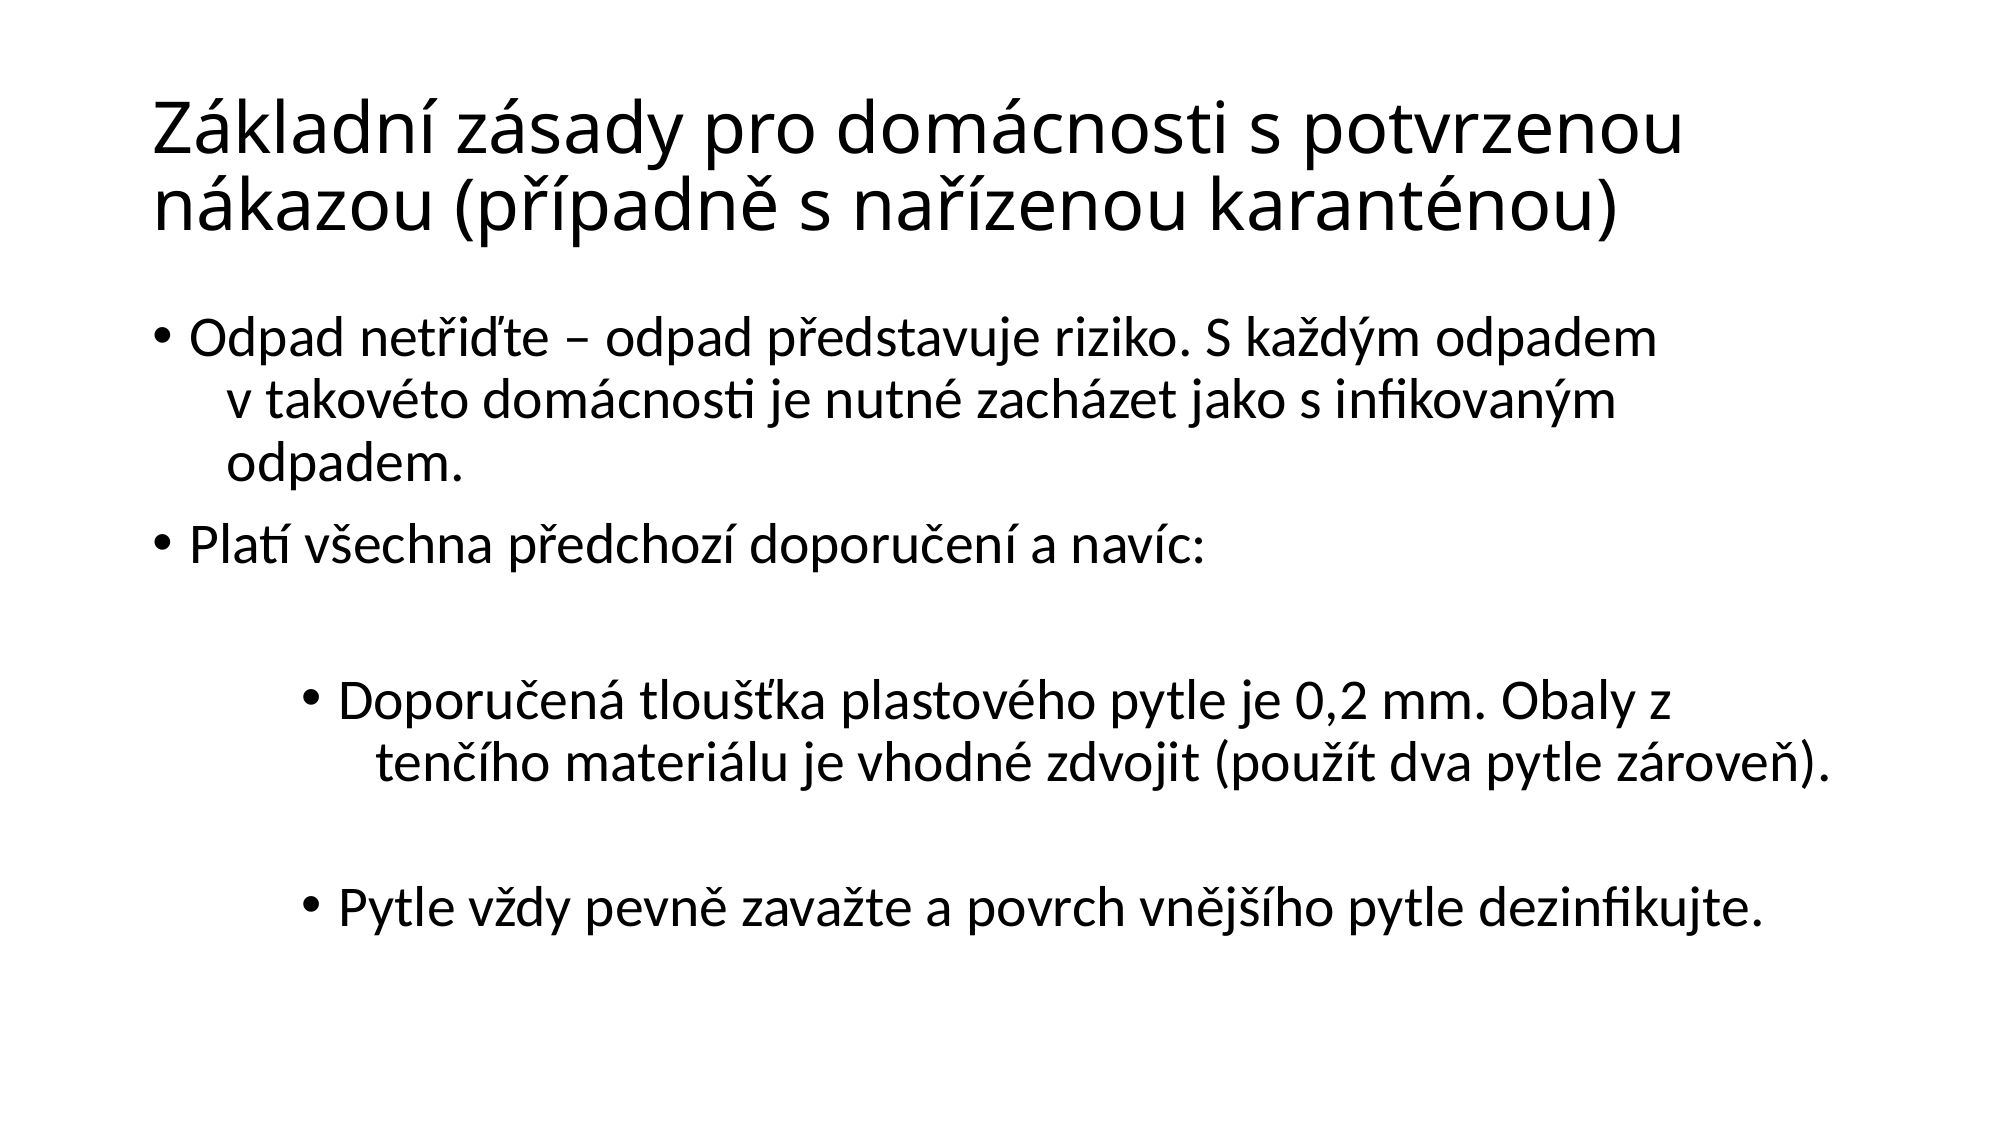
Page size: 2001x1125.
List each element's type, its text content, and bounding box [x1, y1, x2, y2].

list Odpad netřiďte – odpad představuje riziko. S každým odpadem v takovéto domácnosti je nutné zacházet jako s infikovaným odpadem. Platí všechna předchozí doporučení a navíc: Doporučená tloušťka plastového pytle je 0,2 mm. Obaly z tenčího materiálu je vhodné zdvojit (použít dva pytle zároveň). Pytle vždy pevně zavažte a povrch vnějšího pytle dezinfikujte. [137, 299, 1863, 1014]
title Základní zásady pro domácnosti s potvrzenou nákazou (případně s nařízenou karanténou) [137, 59, 1863, 278]
